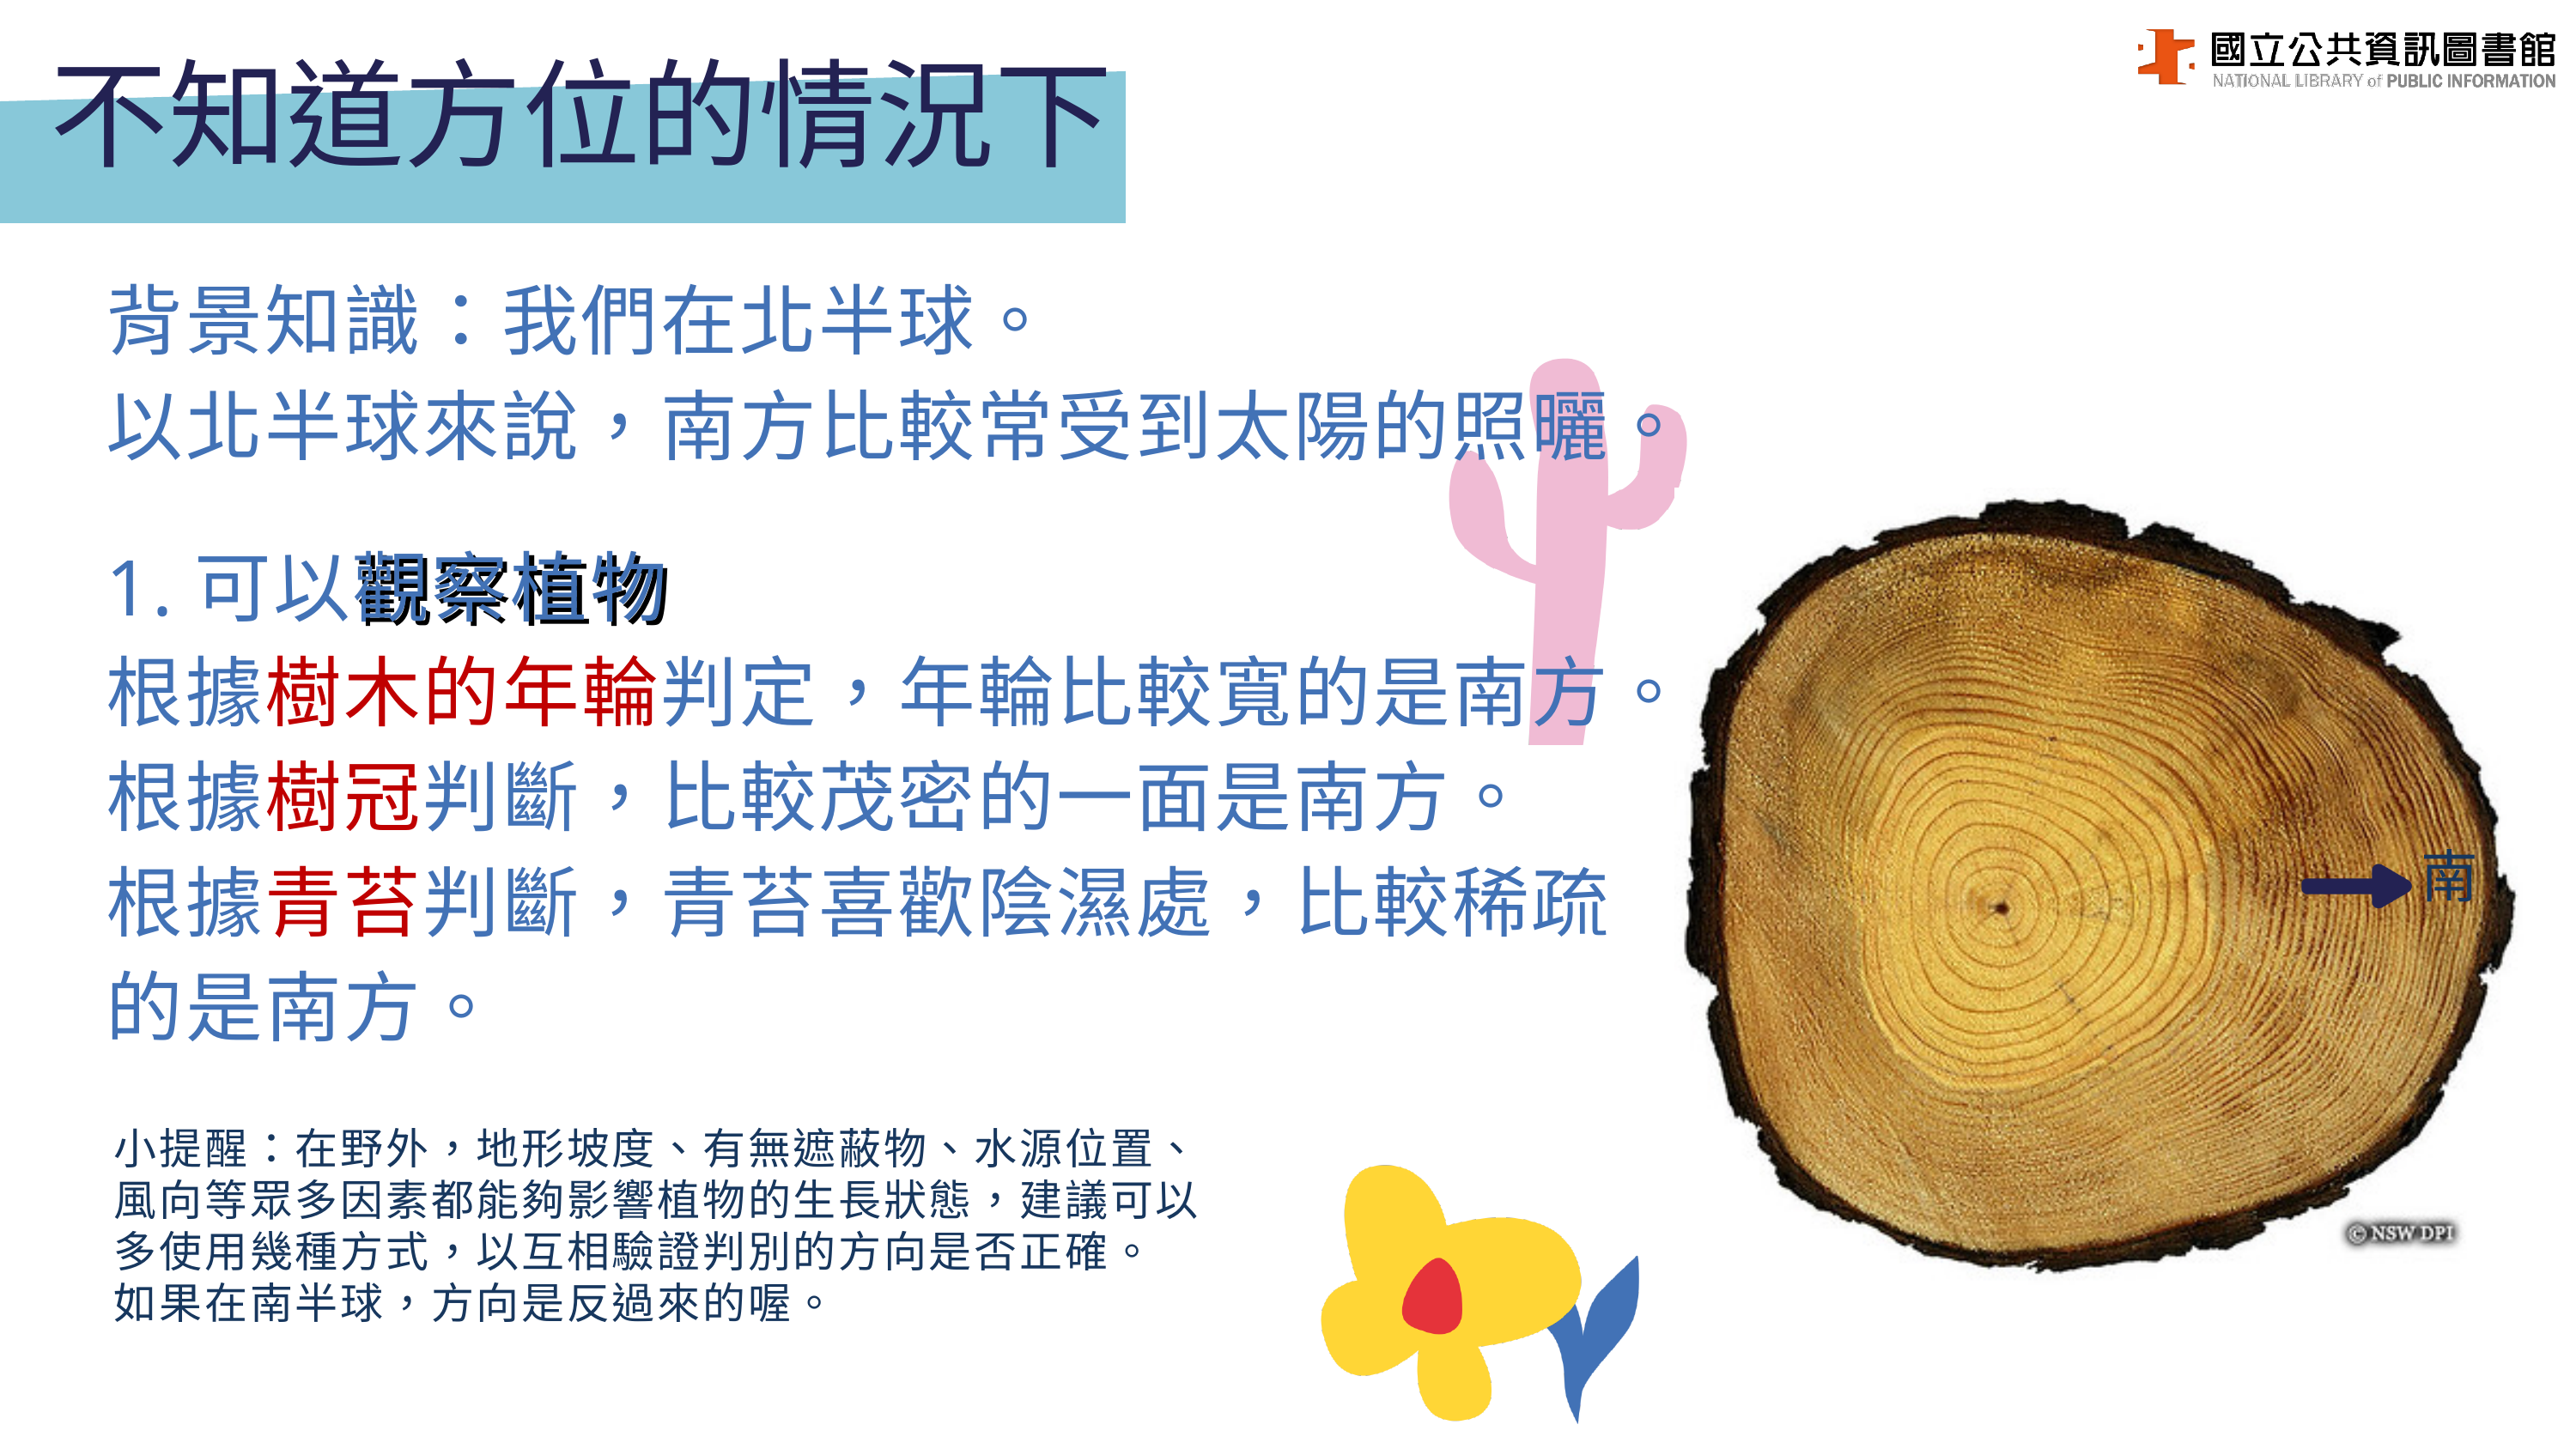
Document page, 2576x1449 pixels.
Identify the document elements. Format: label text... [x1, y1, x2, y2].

picture [1674, 488, 2533, 1285]
text_box 不知道方位的情況下 [50, 9, 1549, 162]
text_box [1306, 1218, 1643, 1427]
text_box [0, 100, 1126, 223]
text_box 背景知識：我們在北半球。 以北半球來說，南方比較常受到太陽的照曬。 1.可以觀察植物 根據樹木的年輪判定，年輪比較寬的是南方。 根據樹冠判斷，比較茂密的一面是南方。 根據青苔判斷，青苔喜歡陰濕處，比較稀疏 的是南方。 [106, 329, 1728, 1218]
text_box 南 [2400, 855, 2500, 910]
text_box [2301, 862, 2400, 910]
text_box 小提醒：在野外，地形坡度、有無遮蔽物、水源位置、 風向等眾多因素都能夠影響植物的生長狀態，建議可以 多使用幾種方式，以互相驗證判別的方向是否正確。 如果在南半球，方向是反過來的喔。 [101, 1115, 1533, 1334]
